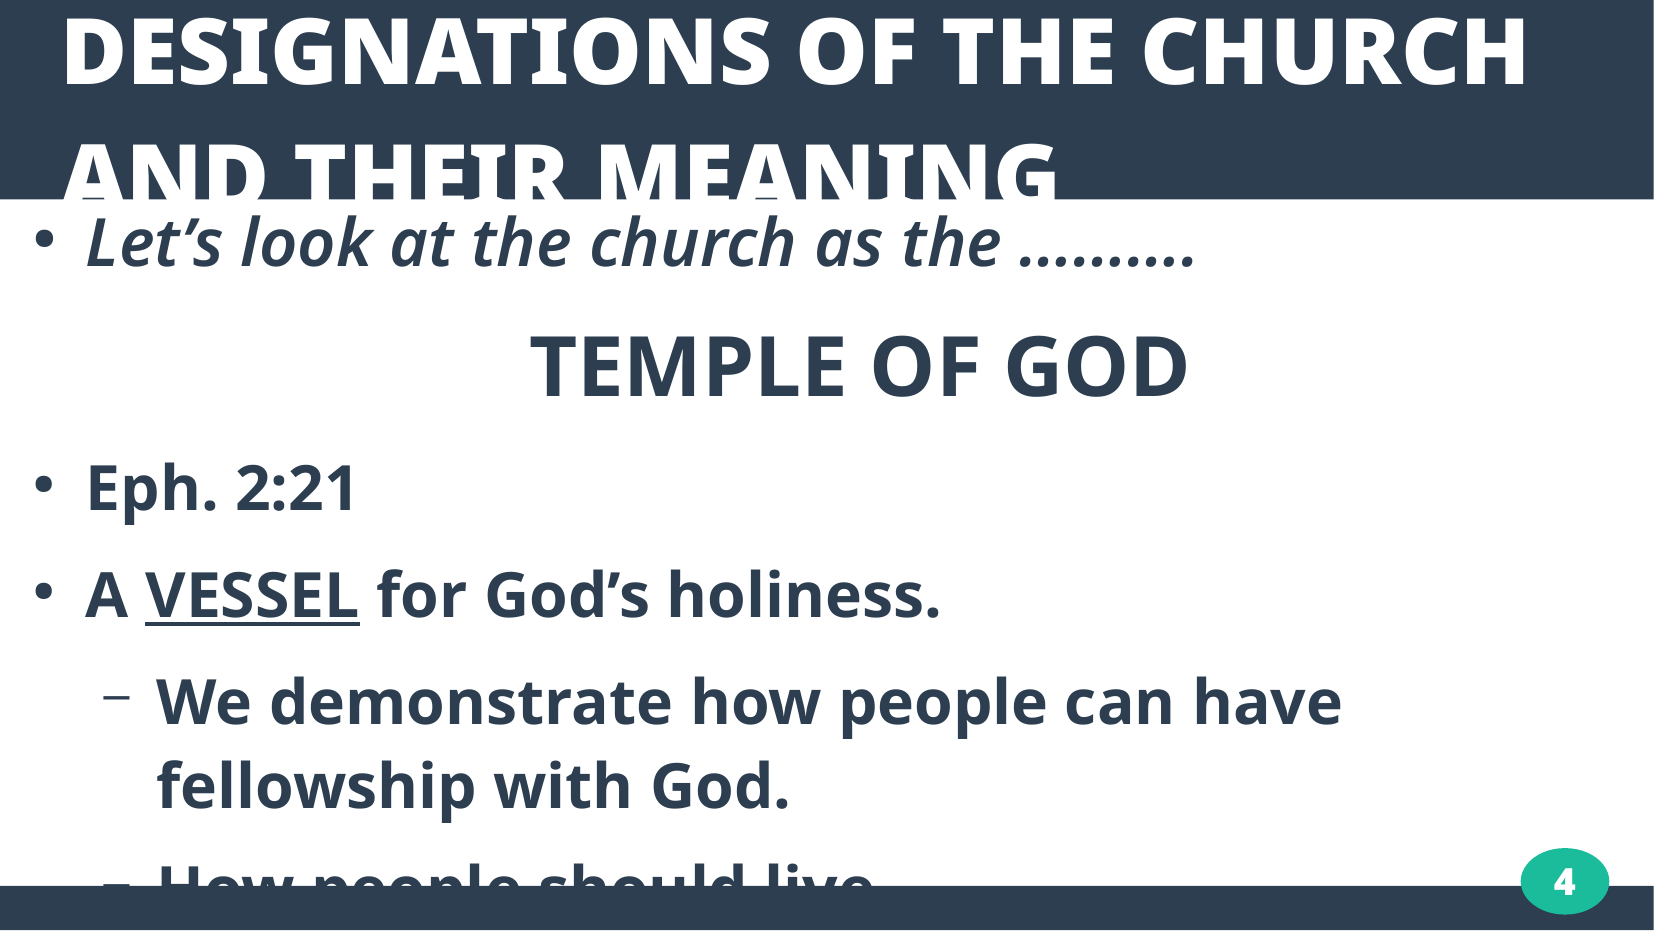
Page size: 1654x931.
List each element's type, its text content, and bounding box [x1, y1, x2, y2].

list Let’s look at the church as the ………. TEMPLE OF GOD Eph. 2:21 A VESSEL for God’s holiness. We demonstrate how people can have fellowship with God. How people should live. [15, 195, 1636, 931]
title DESIGNATIONS OF THE CHURCH AND THEIR MEANING [60, 0, 1596, 106]
